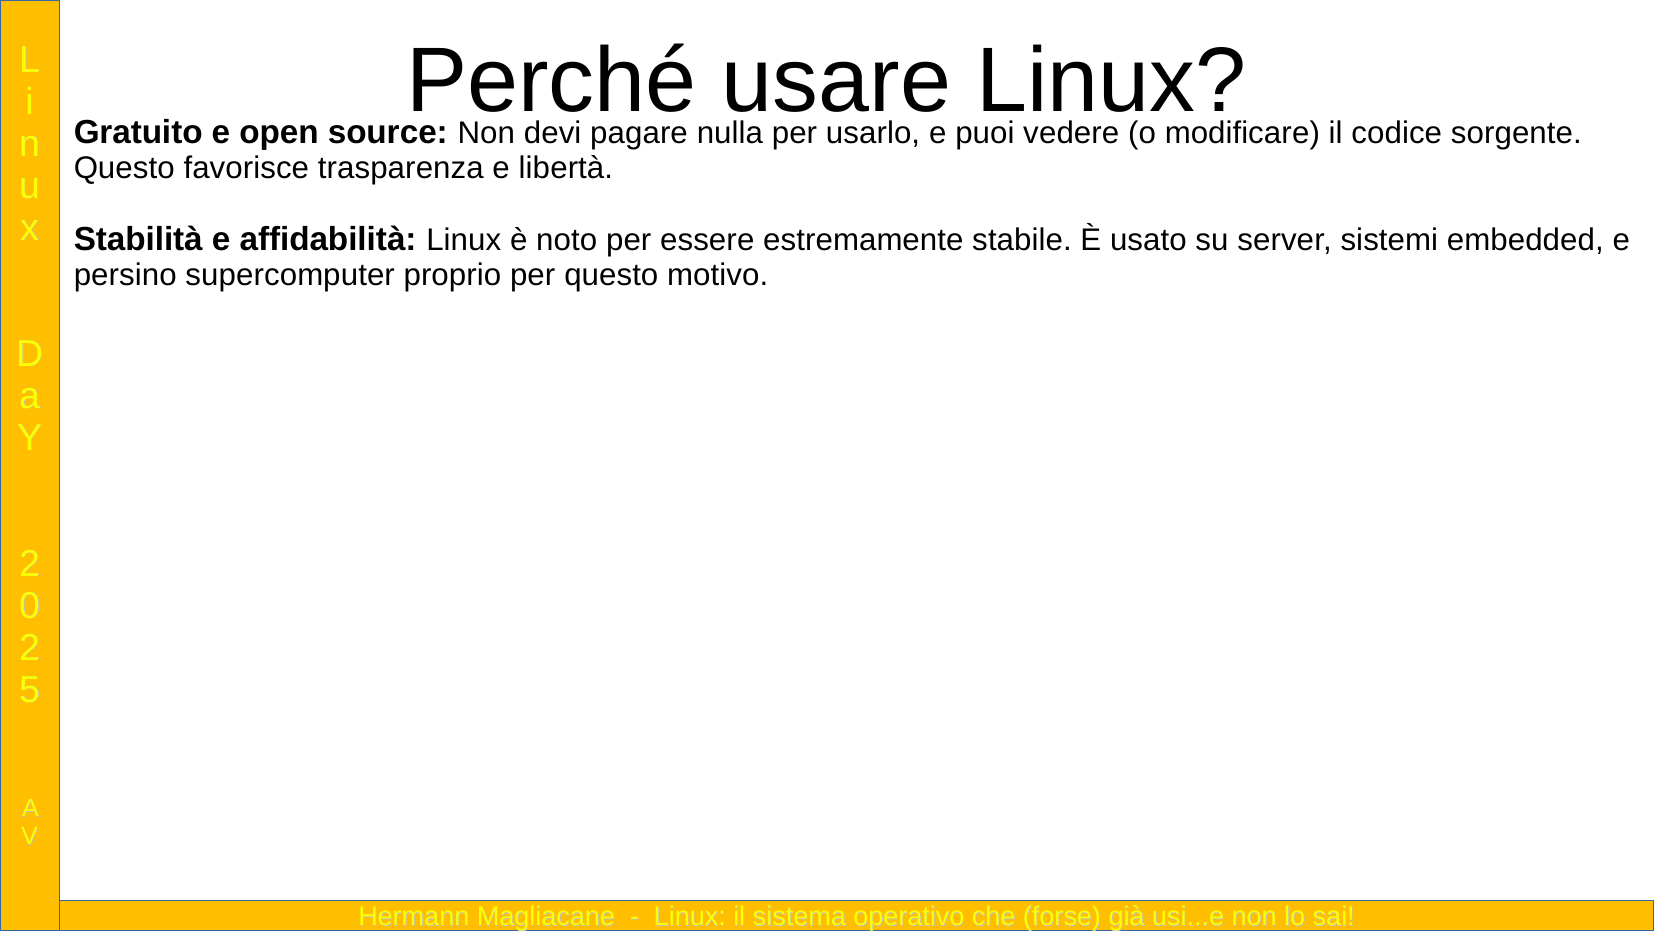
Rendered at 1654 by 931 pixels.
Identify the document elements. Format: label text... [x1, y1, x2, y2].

title Perché usare Linux? [82, 1, 1571, 106]
text_box L i n u x D a Y 2 0 2 5 AV [0, 0, 60, 931]
text_box Gratuito e open source: Non devi pagare nulla per usarlo, e puoi vedere (o modificare) il codice sorgente. Questo favorisce trasparenza e libertà. Stabilità e affidabilità: Linux è noto per essere estremamente stabile. È usato su server, sistemi embedded, e persino supercomputer proprio per questo motivo. [59, 106, 1654, 931]
